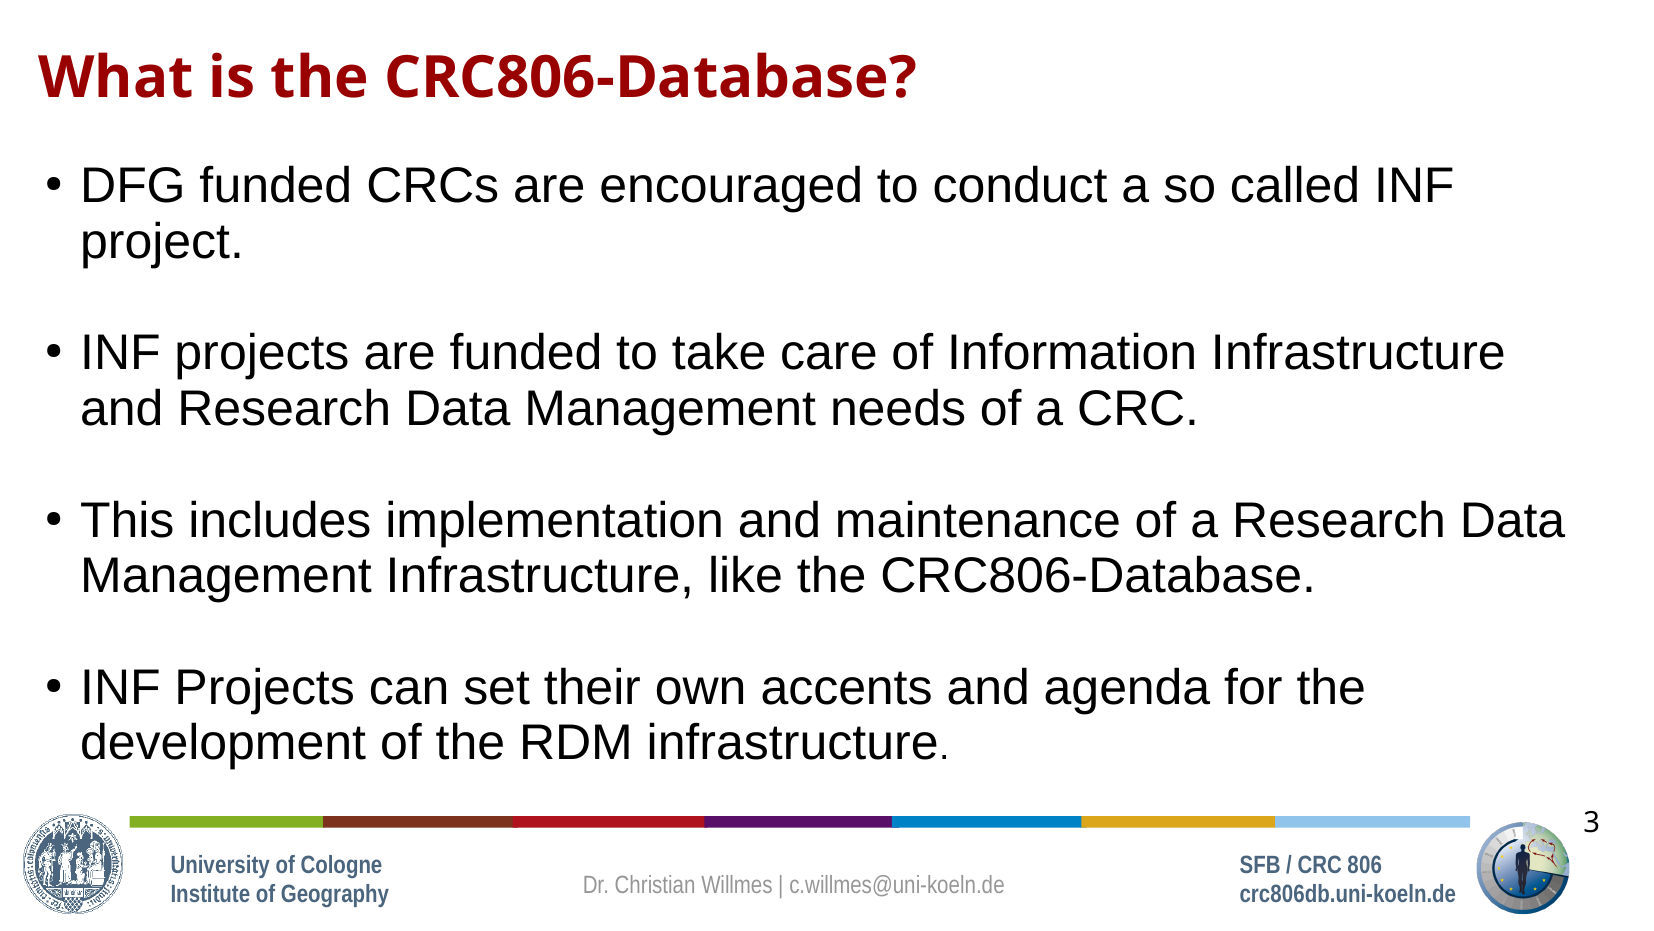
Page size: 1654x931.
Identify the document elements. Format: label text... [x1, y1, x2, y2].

picture [1475, 821, 1571, 916]
title What is the CRC806-Database? [38, 34, 1446, 115]
picture [22, 813, 123, 914]
text_box DFG funded CRCs are encouraged to conduct a so called INF project. INF projects are funded to take care of Information Infrastructure and Research Data Management needs of a CRC. This includes implementation and maintenance of a Research Data Management Infrastructure, like the CRC806-Database. INF Projects can set their own accents and agenda for the development of the RDM infrastructure. [30, 150, 1591, 779]
